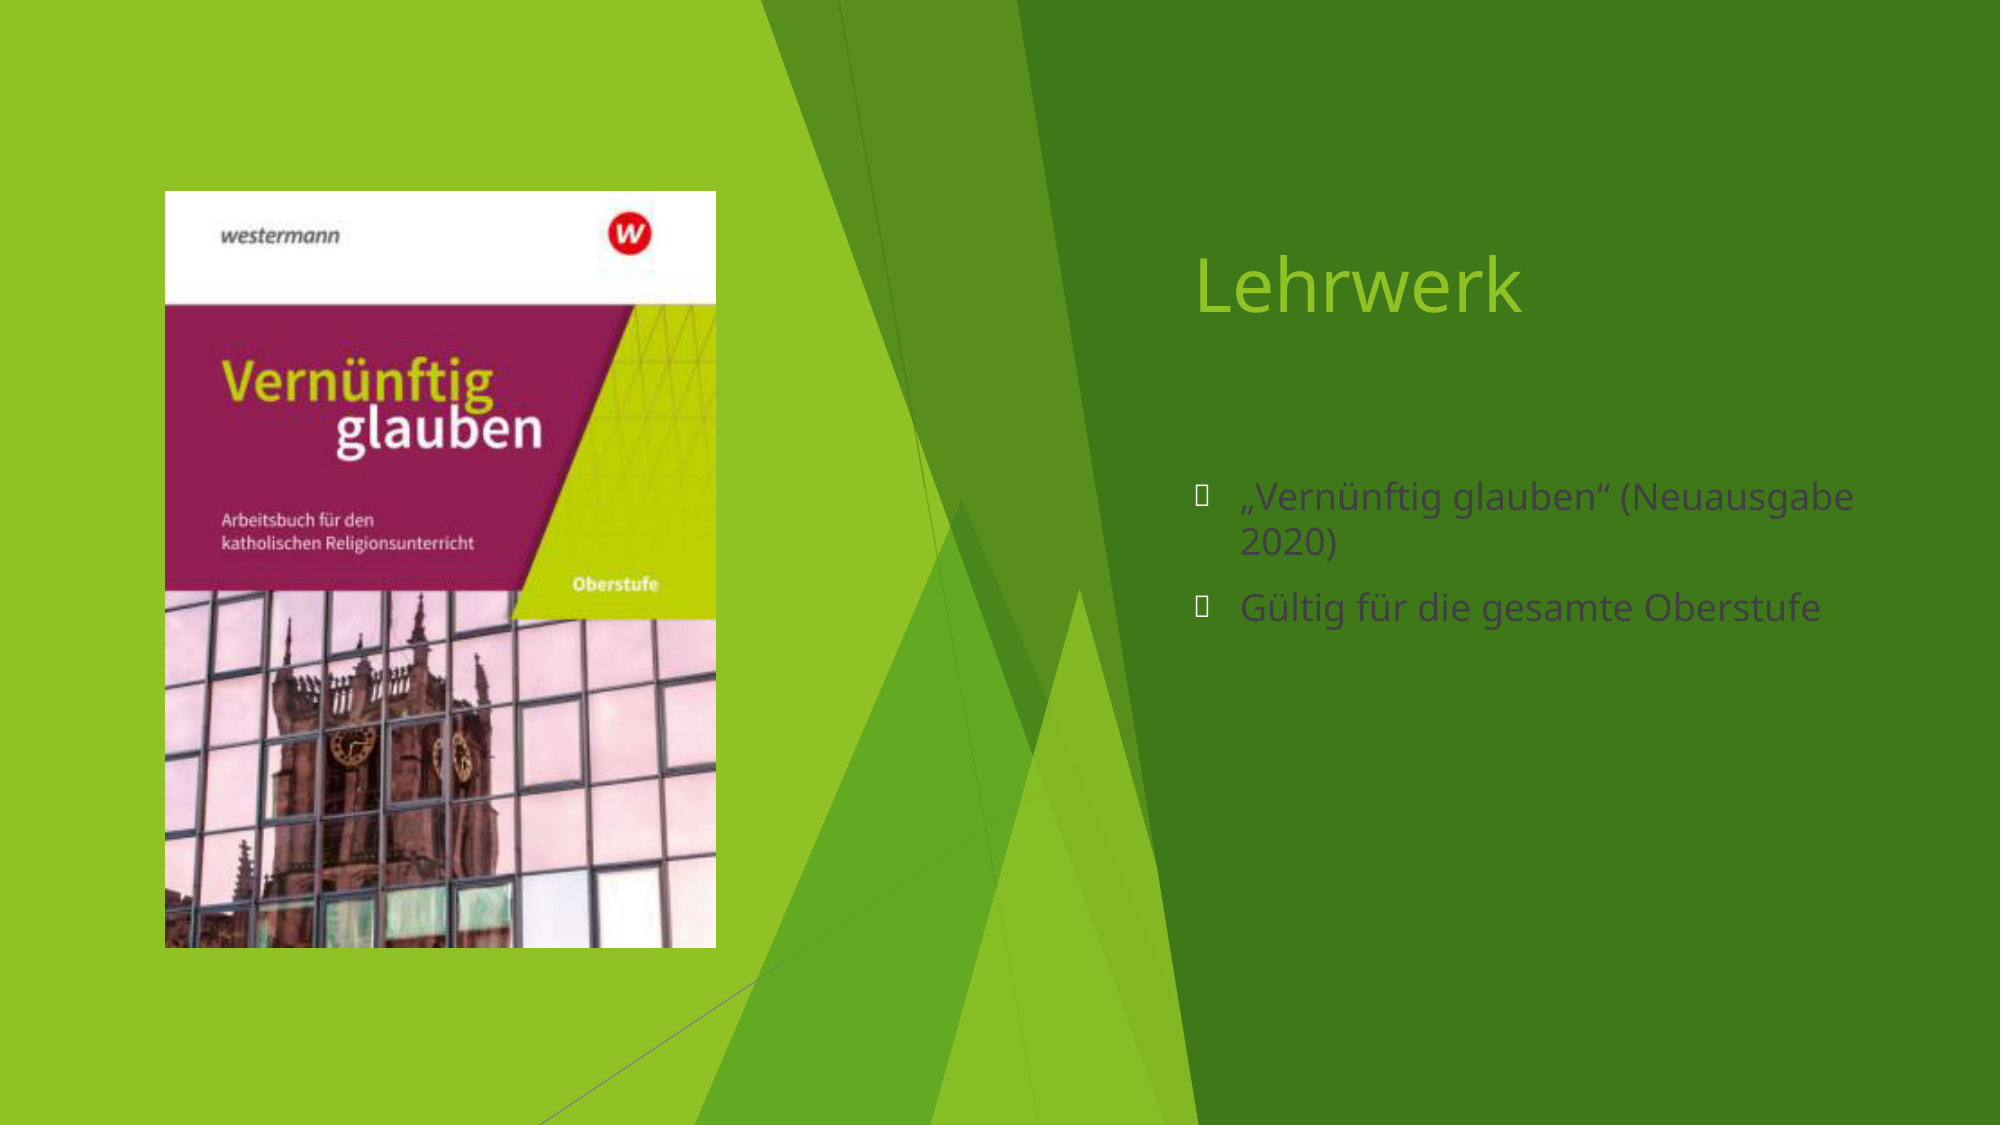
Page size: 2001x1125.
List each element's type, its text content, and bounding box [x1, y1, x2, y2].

list „Vernünftig glauben“ (Neuausgabe 2020) Gültig für die gesamte Oberstufe [1178, 465, 1919, 1010]
picture [165, 191, 716, 948]
text_box [0, 0, 2000, 1125]
title Lehrwerk [1178, 99, 1919, 465]
